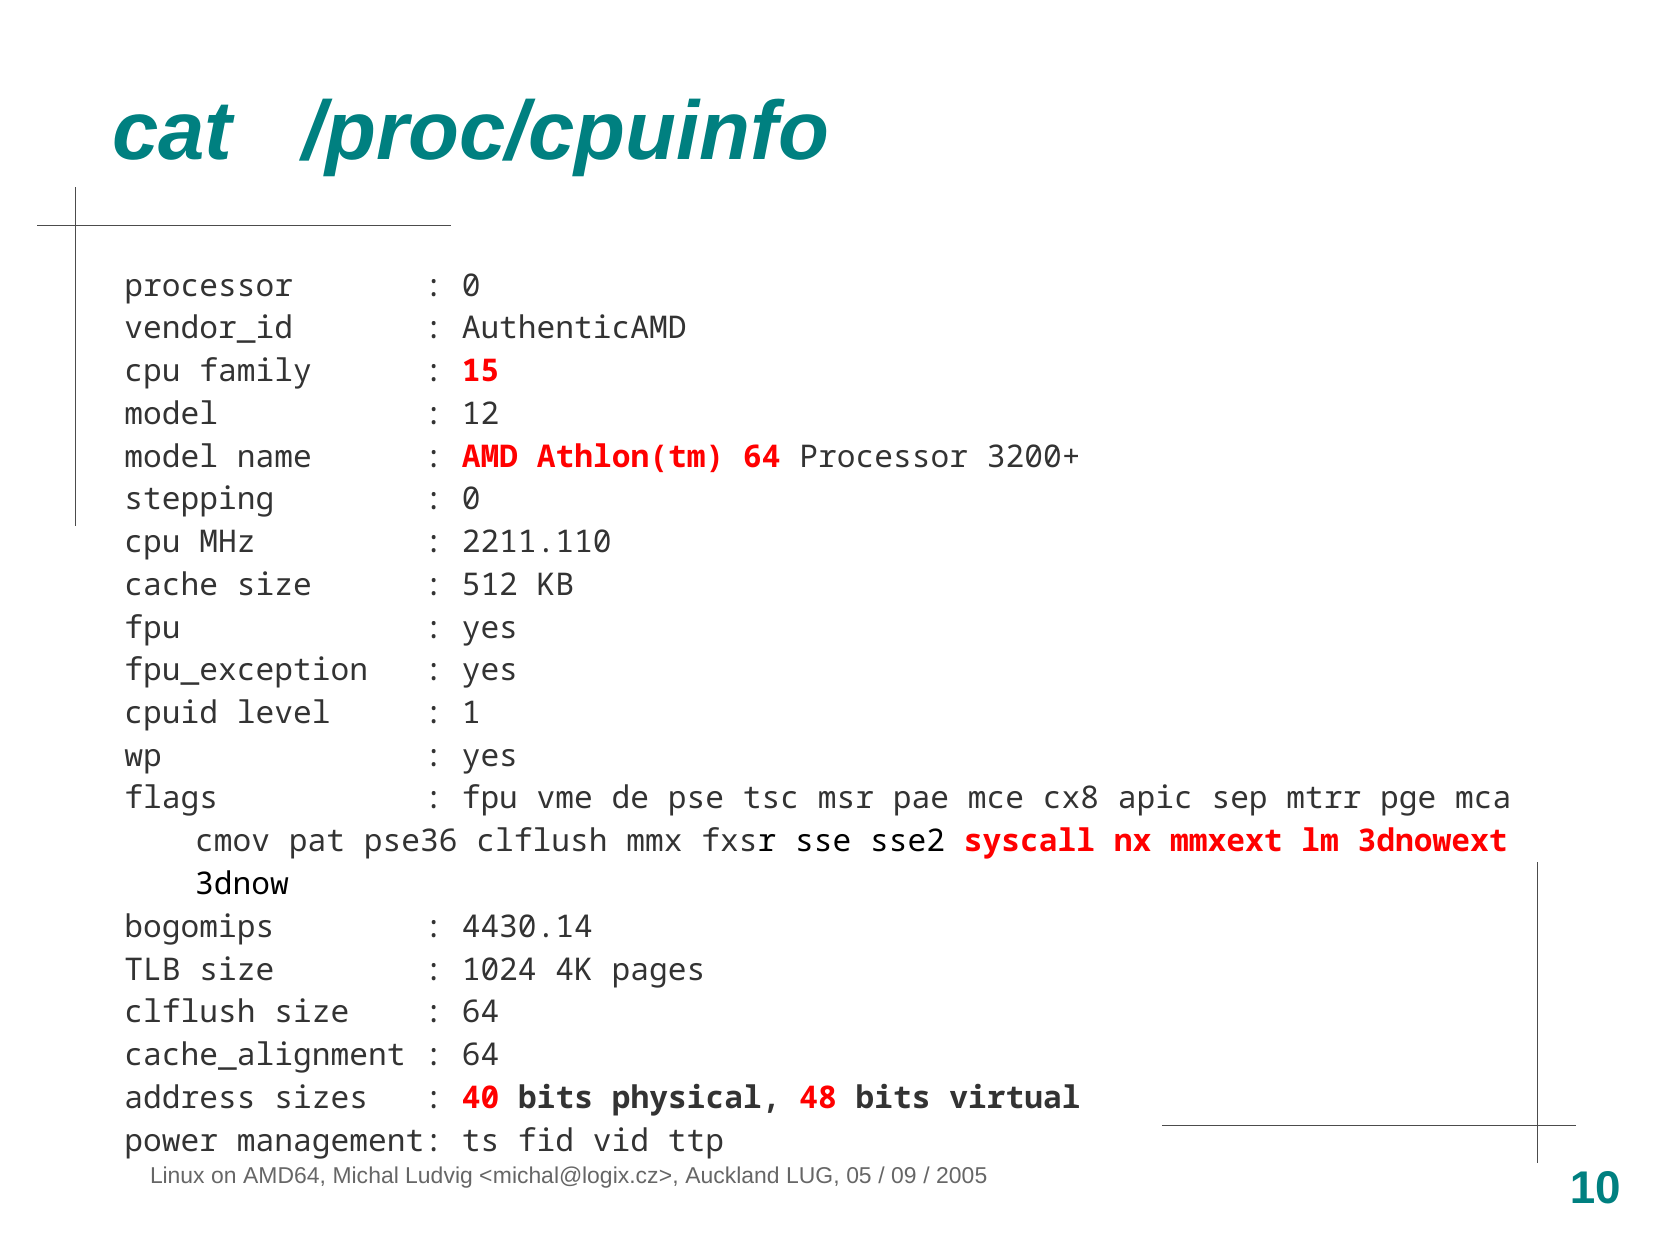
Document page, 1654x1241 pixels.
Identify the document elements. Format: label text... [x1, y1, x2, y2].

title cat /proc/cpuinfo [112, 37, 1426, 226]
list processor : 0 vendor_id : AuthenticAMD cpu family : 15 model : 12 model name : AMD Athlon(tm) 64 Processor 3200+ stepping : 0 cpu MHz : 2211.110 cache size : 512 KB fpu : yes fpu_exception : yes cpuid level : 1 wp : yes flags : fpu vme de pse tsc msr pae mce cx8 apic sep mtrr pge mca cmov pat pse36 clflush mmx fxsr sse sse2 syscall nx mmxext lm 3dnowext 3dnow bogomips : 4430.14 TLB size : 1024 4K pages clflush size : 64 cache_alignment : 64 address sizes : 40 bits physical, 48 bits virtual power management: ts fid vid ttp [112, 262, 1569, 1088]
